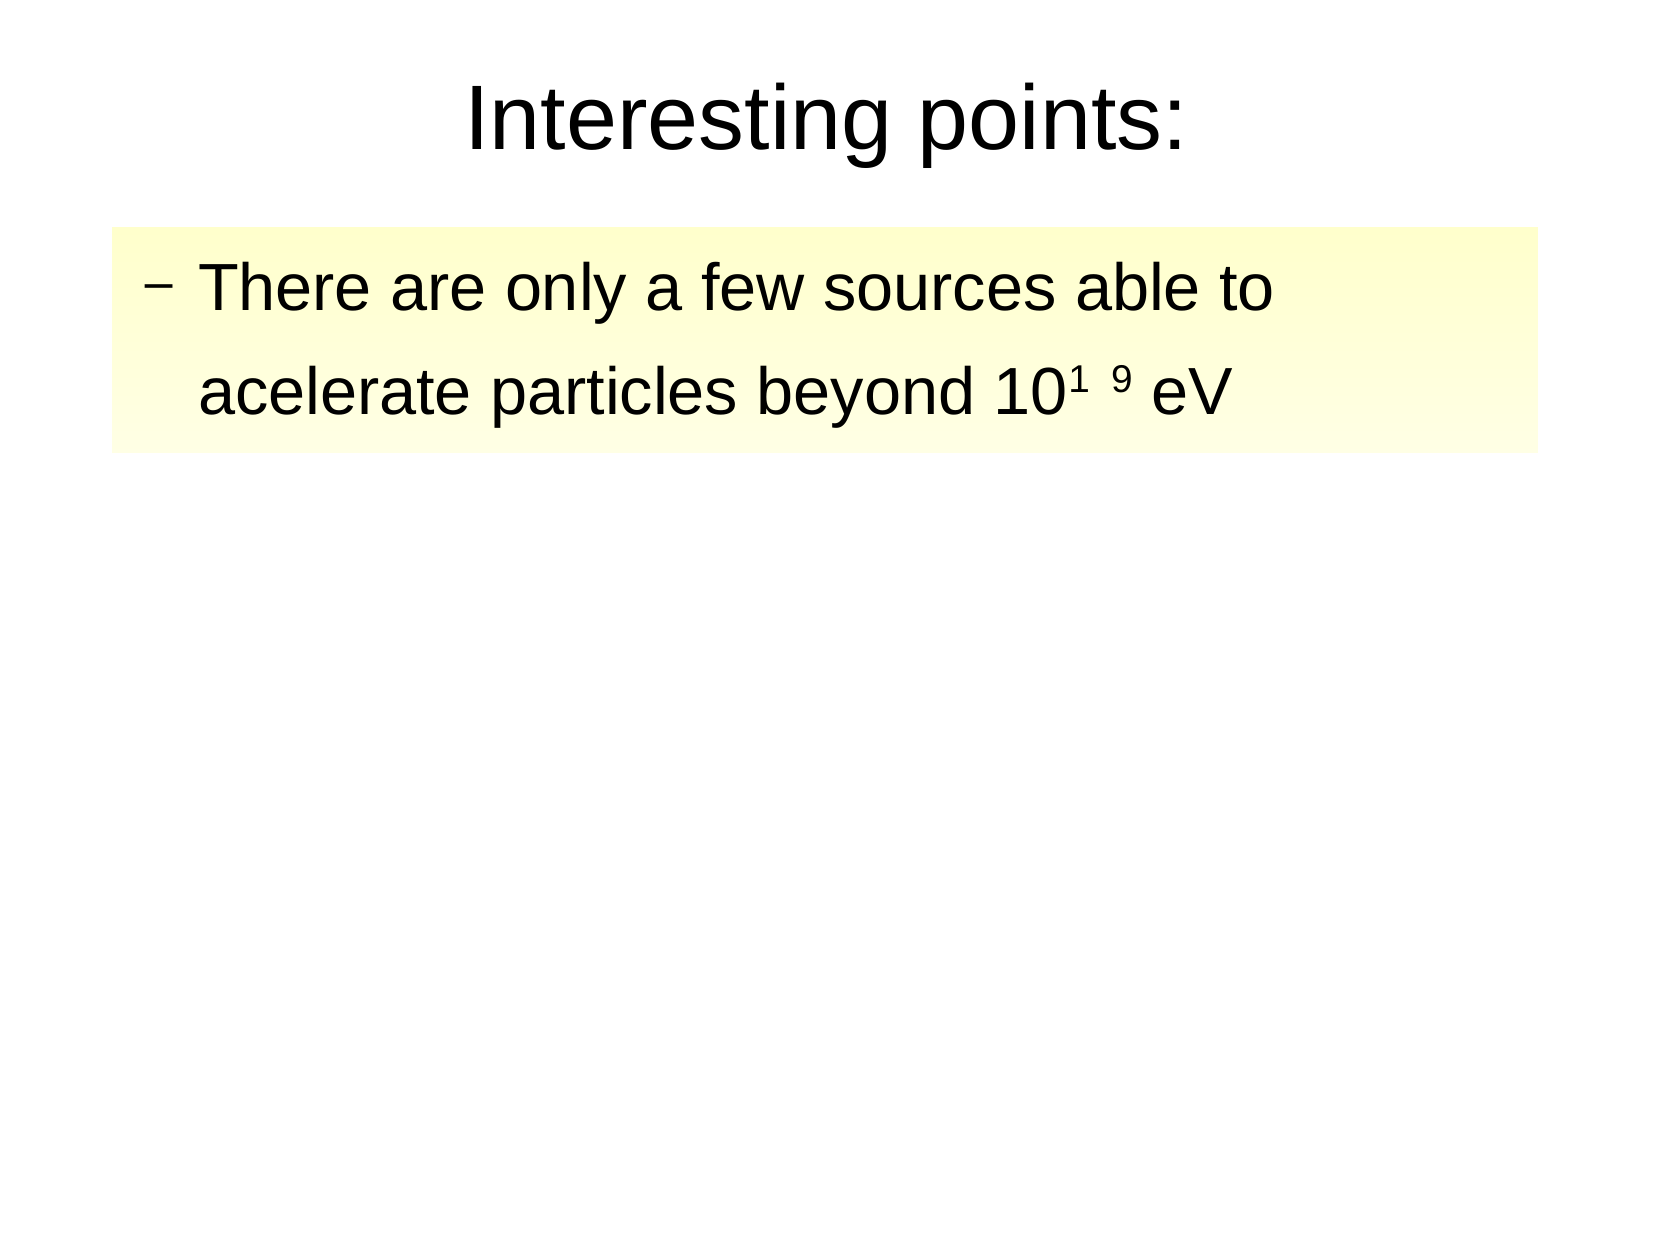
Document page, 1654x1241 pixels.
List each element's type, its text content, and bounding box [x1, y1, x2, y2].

text_box There are only a few sources able to acelerate particles beyond 101 9 eV [112, 227, 1538, 453]
title Interesting points: [82, 13, 1571, 222]
